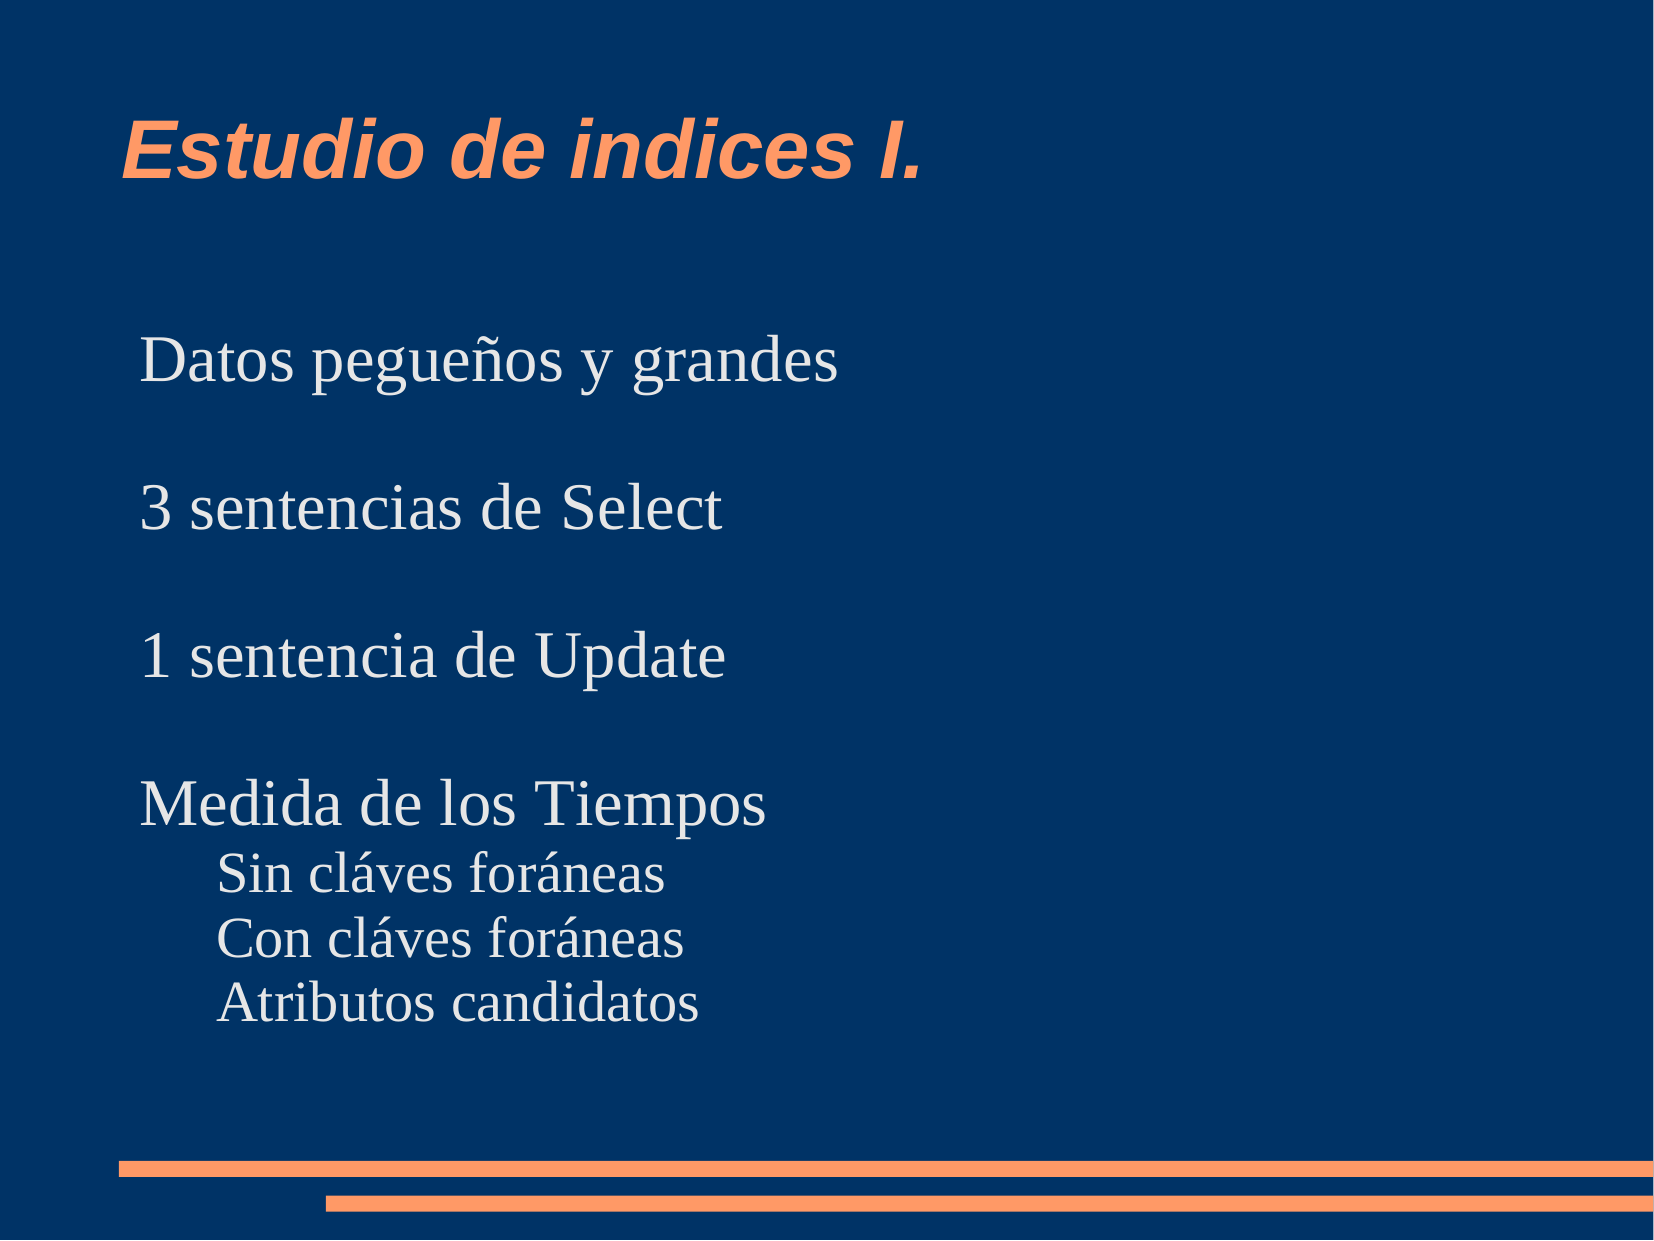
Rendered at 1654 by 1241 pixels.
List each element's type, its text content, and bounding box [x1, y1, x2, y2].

list Datos pegueños y grandes 3 sentencias de Select 1 sentencia de Update Medida de los Tiempos Sin cláves foráneas Con cláves foráneas Atributos candidatos [121, 322, 1561, 1191]
title Estudio de indices I. [121, 53, 1534, 247]
